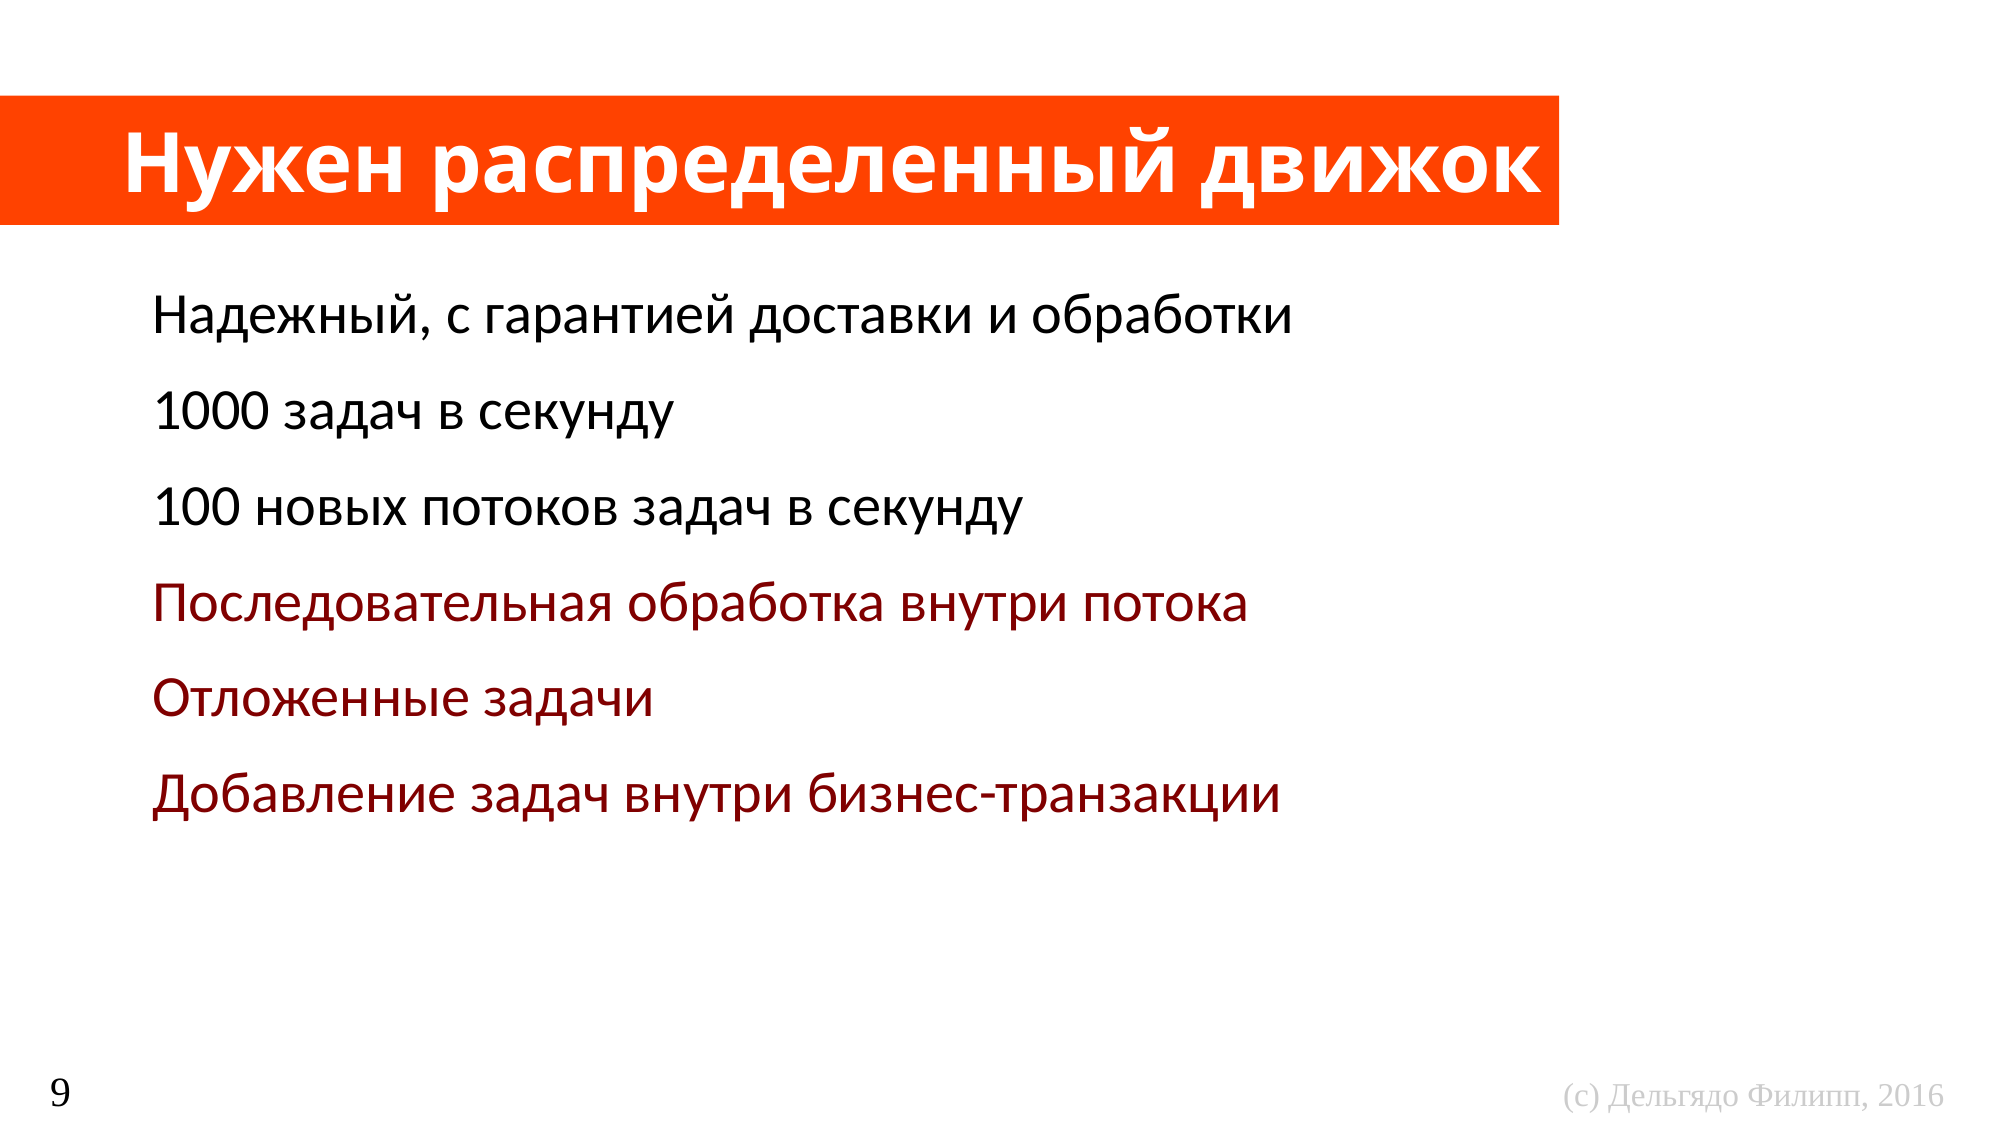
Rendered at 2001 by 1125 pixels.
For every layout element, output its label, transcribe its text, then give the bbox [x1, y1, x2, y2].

list Надежный, с гарантией доставки и обработки 1000 задач в секунду 100 новых потоков задач в секунду Последовательная обработка внутри потока Отложенные задачи Добавление задач внутри бизнес-транзакции [137, 282, 1863, 1014]
title Нужен распределенный движок [0, 95, 1560, 225]
